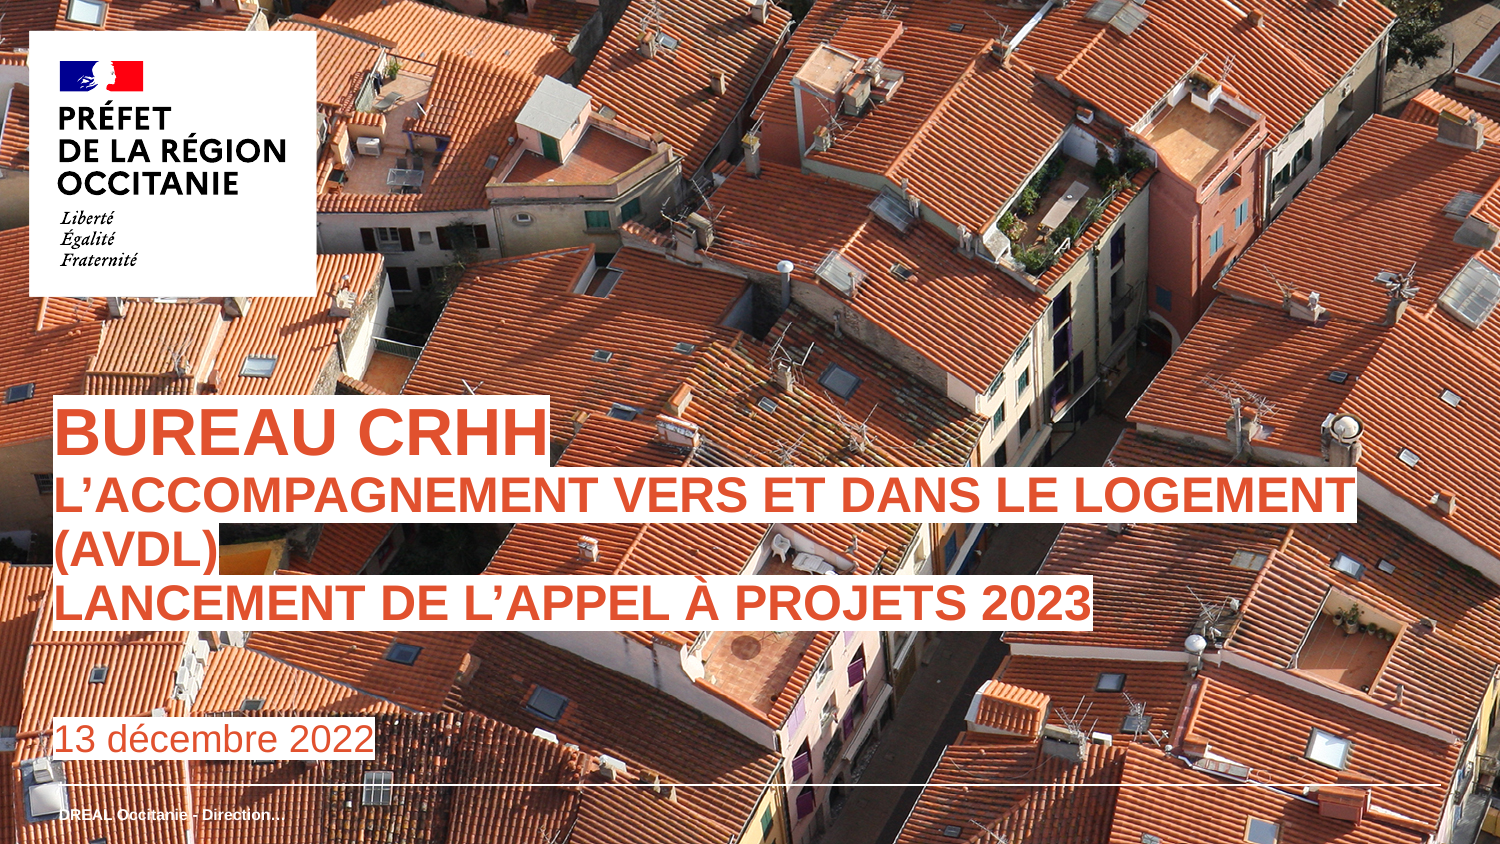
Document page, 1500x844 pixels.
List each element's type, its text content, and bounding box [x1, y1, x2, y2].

picture [0, 0, 1500, 356]
footer DREAL Occitanie - Direction… [59, 784, 1028, 844]
picture [0, 638, 1500, 844]
list Bureau CRHH L’accompagnement vers et dans le logement (AVDL) Lancement de l’APPel à prOjets 2023 13 décembre 2022 [0, 356, 1500, 638]
